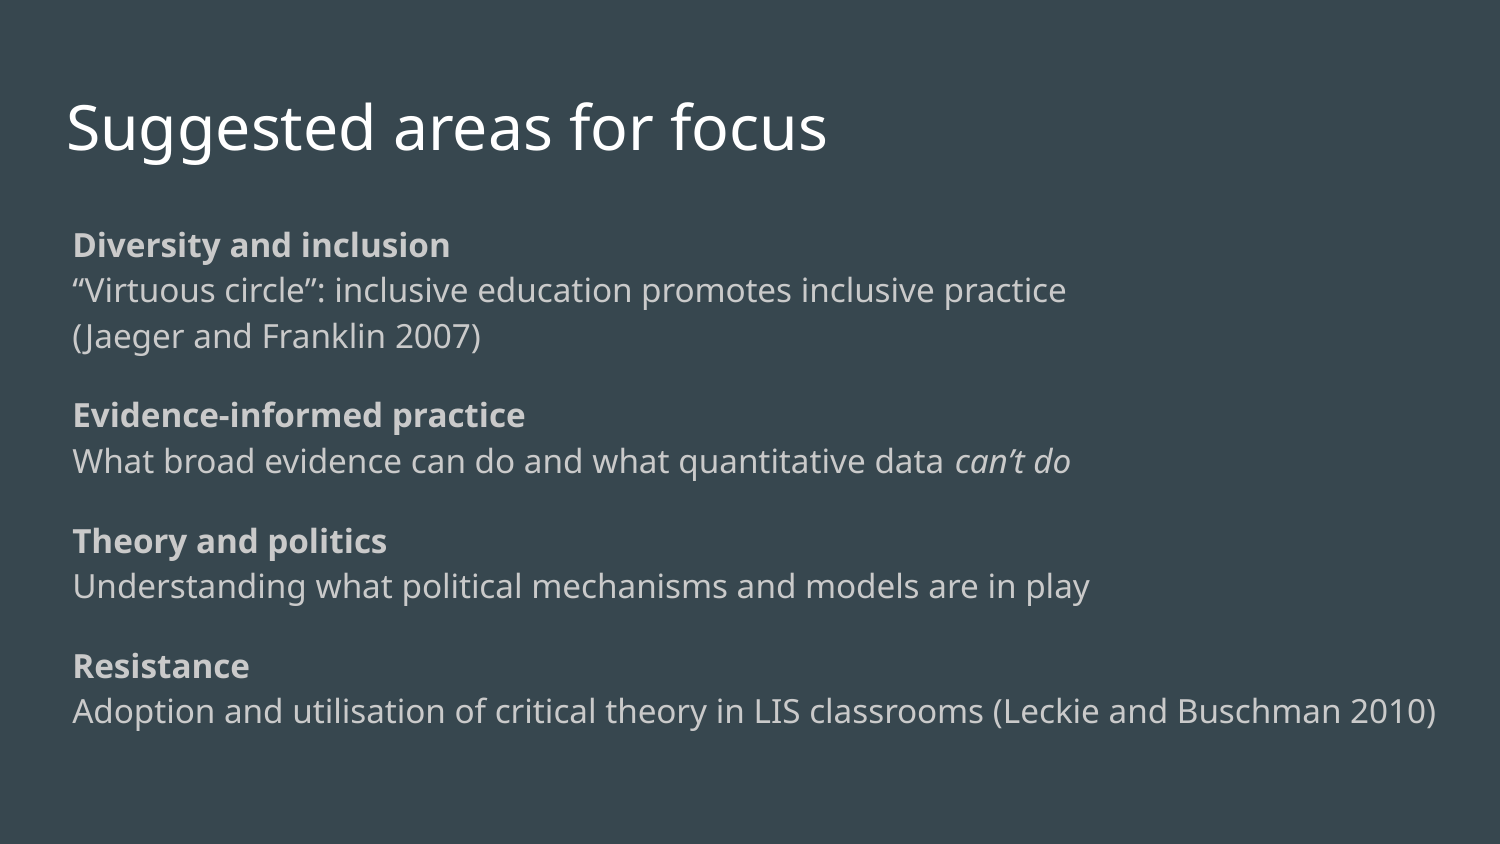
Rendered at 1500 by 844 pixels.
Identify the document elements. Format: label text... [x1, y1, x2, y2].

title Suggested areas for focus [51, 72, 1449, 171]
list Diversity and inclusion “Virtuous circle”: inclusive education promotes inclusive practice (Jaeger and Franklin 2007) Evidence-informed practice What broad evidence can do and what quantitative data can’t do Theory and politics Understanding what political mechanisms and models are in play Resistance Adoption and utilisation of critical theory in LIS classrooms (Leckie and Buschman 2010) [57, 202, 1455, 777]
